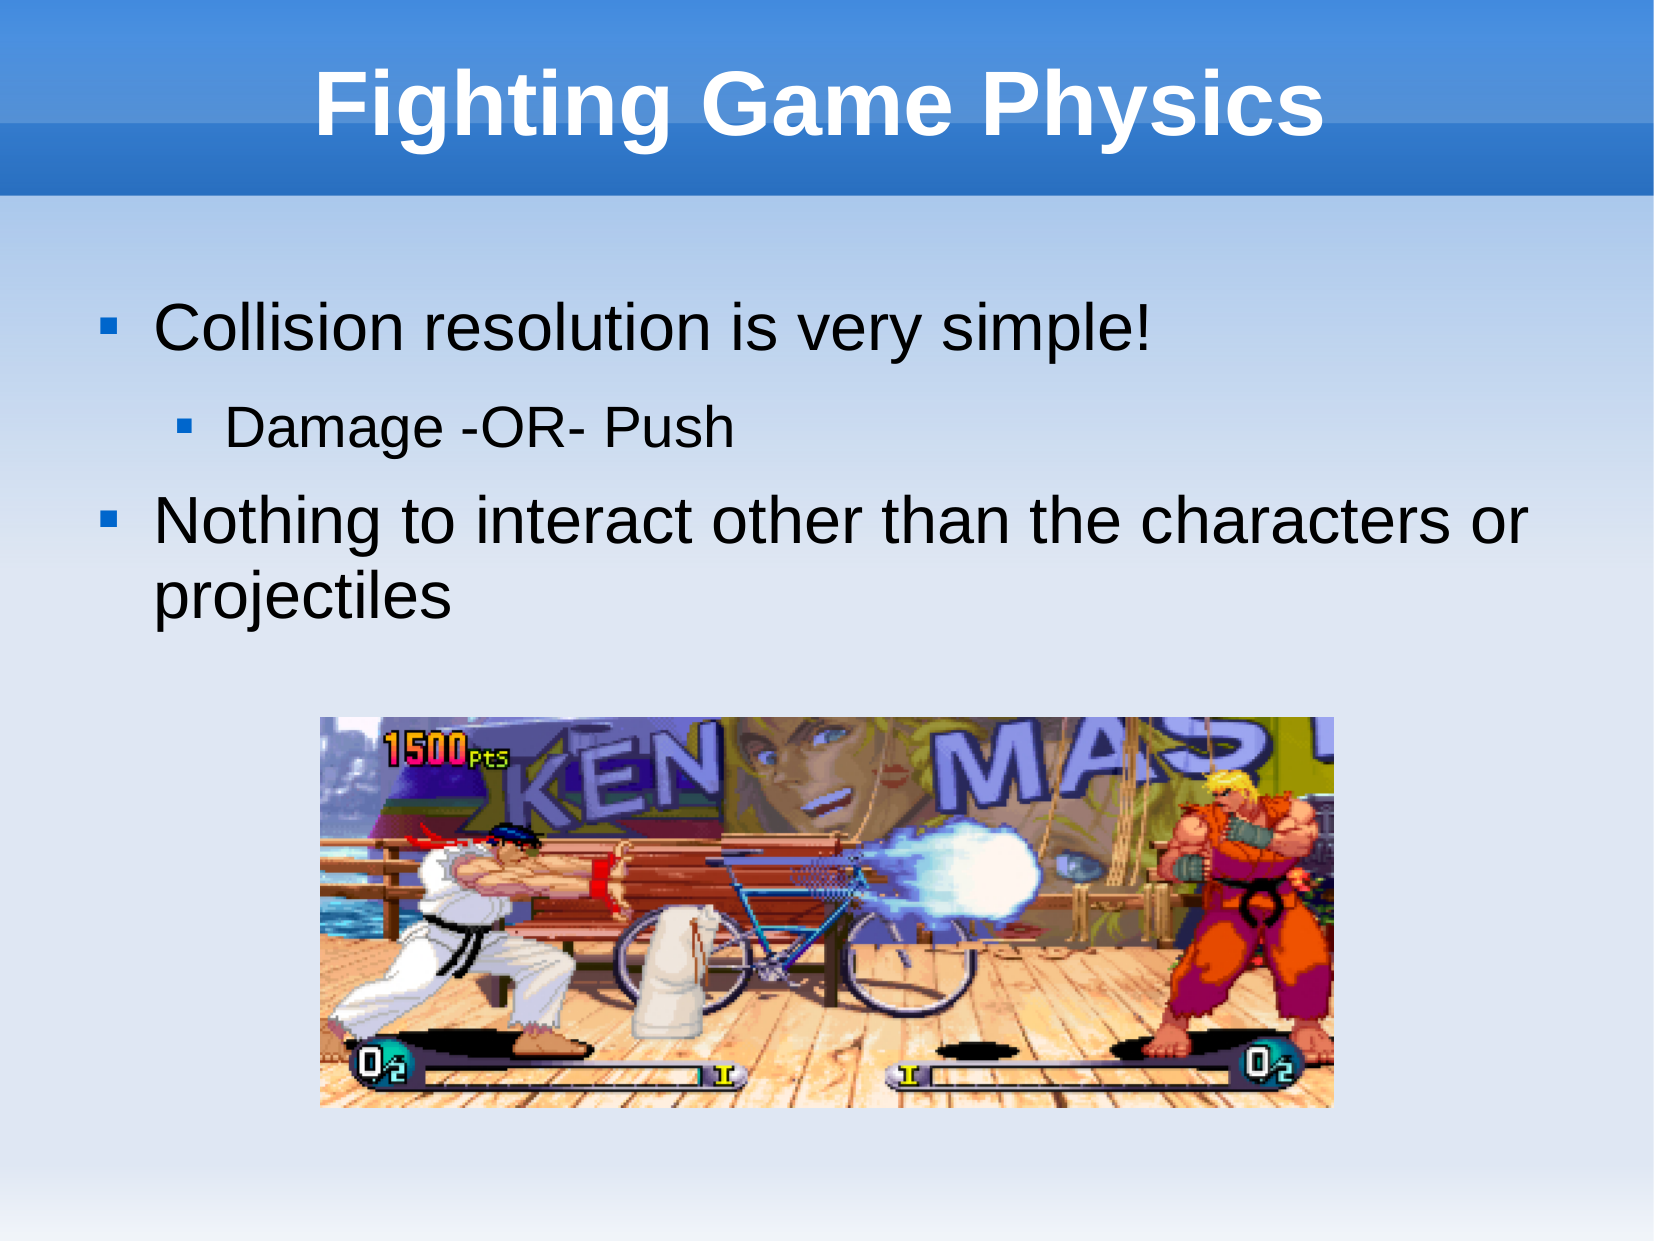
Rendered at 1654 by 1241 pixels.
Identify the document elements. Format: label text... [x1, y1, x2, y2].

list Collision resolution is very simple! Damage -OR- Push Nothing to interact other than the characters or projectiles [82, 290, 1571, 681]
title Fighting Game Physics [76, 0, 1565, 208]
picture [0, 0, 1654, 1241]
